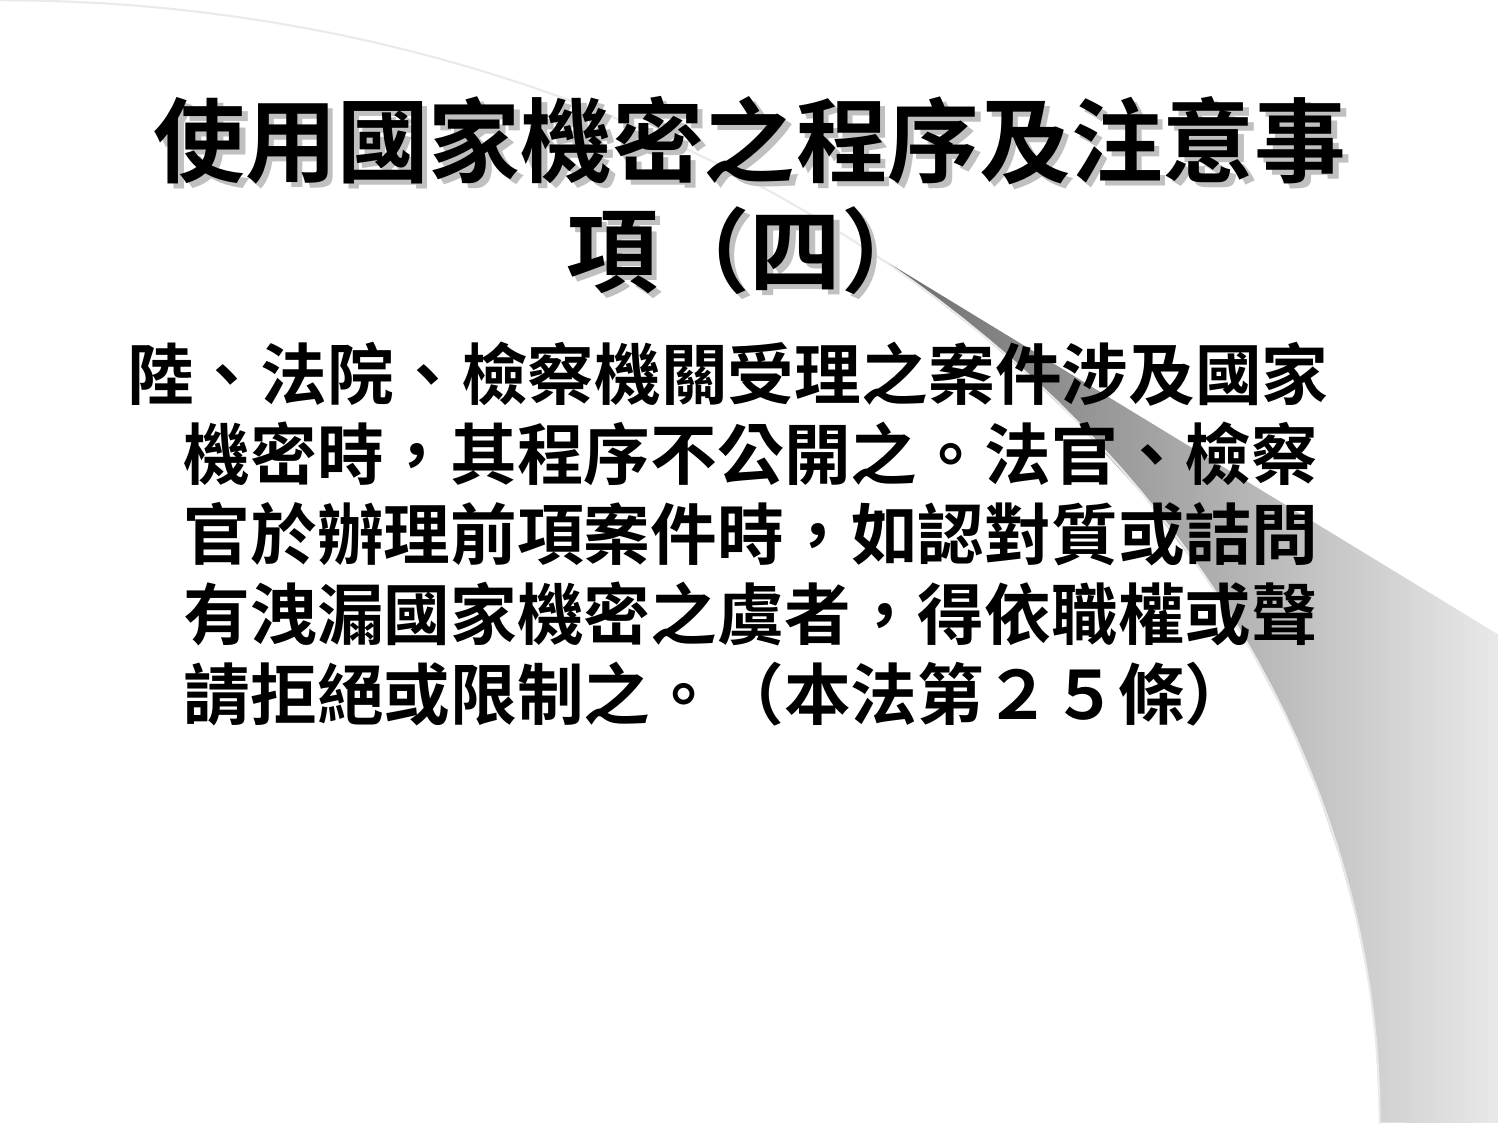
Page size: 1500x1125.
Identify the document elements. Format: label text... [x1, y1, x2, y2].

title 使用國家機密之程序及注意事項（四） [112, 99, 1388, 288]
list 陸、法院、檢察機關受理之案件涉及國家機密時，其程序不公開之。法官、檢察官於辦理前項案件時，如認對質或詰問有洩漏國家機密之虞者，得依職權或聲請拒絕或限制之。（本法第２５條） [112, 324, 1388, 1000]
